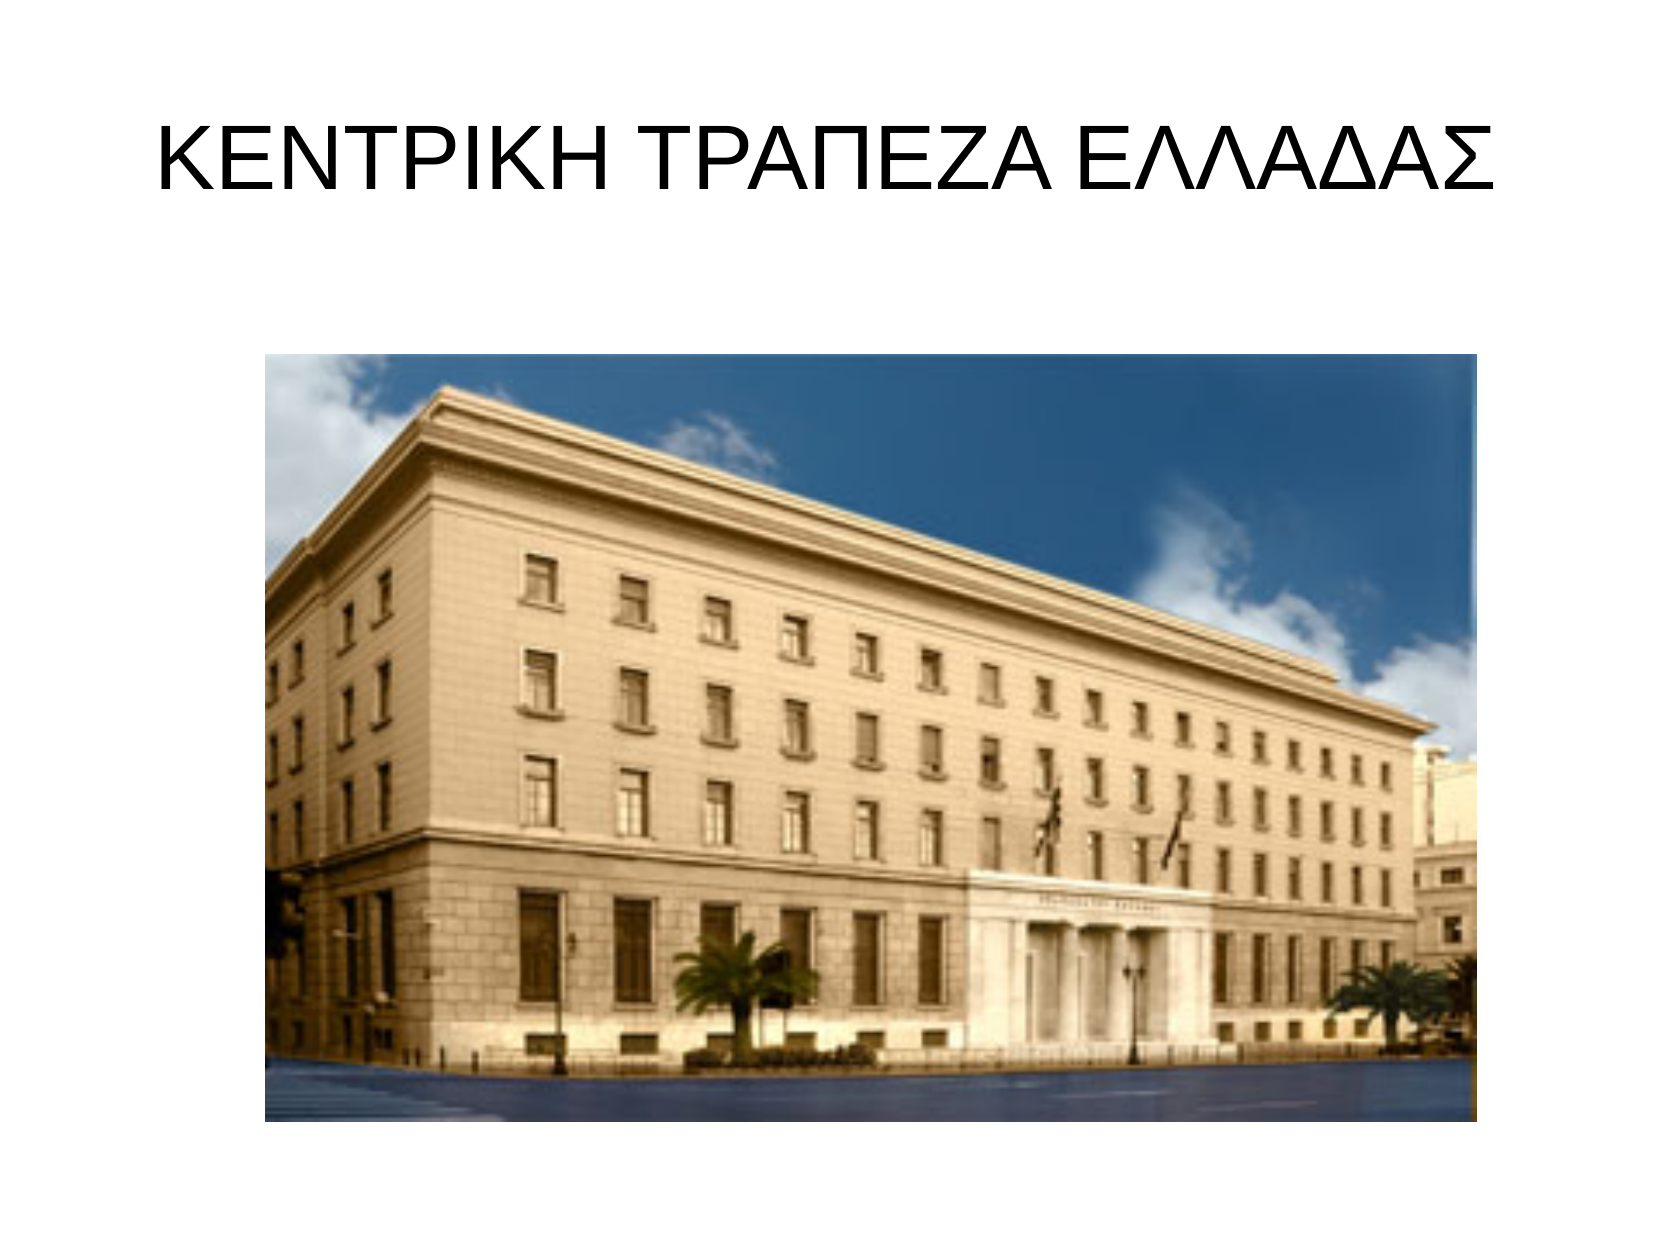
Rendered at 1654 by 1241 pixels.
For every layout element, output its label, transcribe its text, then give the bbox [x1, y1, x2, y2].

picture [265, 354, 1477, 1123]
title ΚΕΝΤΡΙΚΗ ΤΡΑΠΕΖΑ ΕΛΛΑΔΑΣ [82, 56, 1571, 250]
